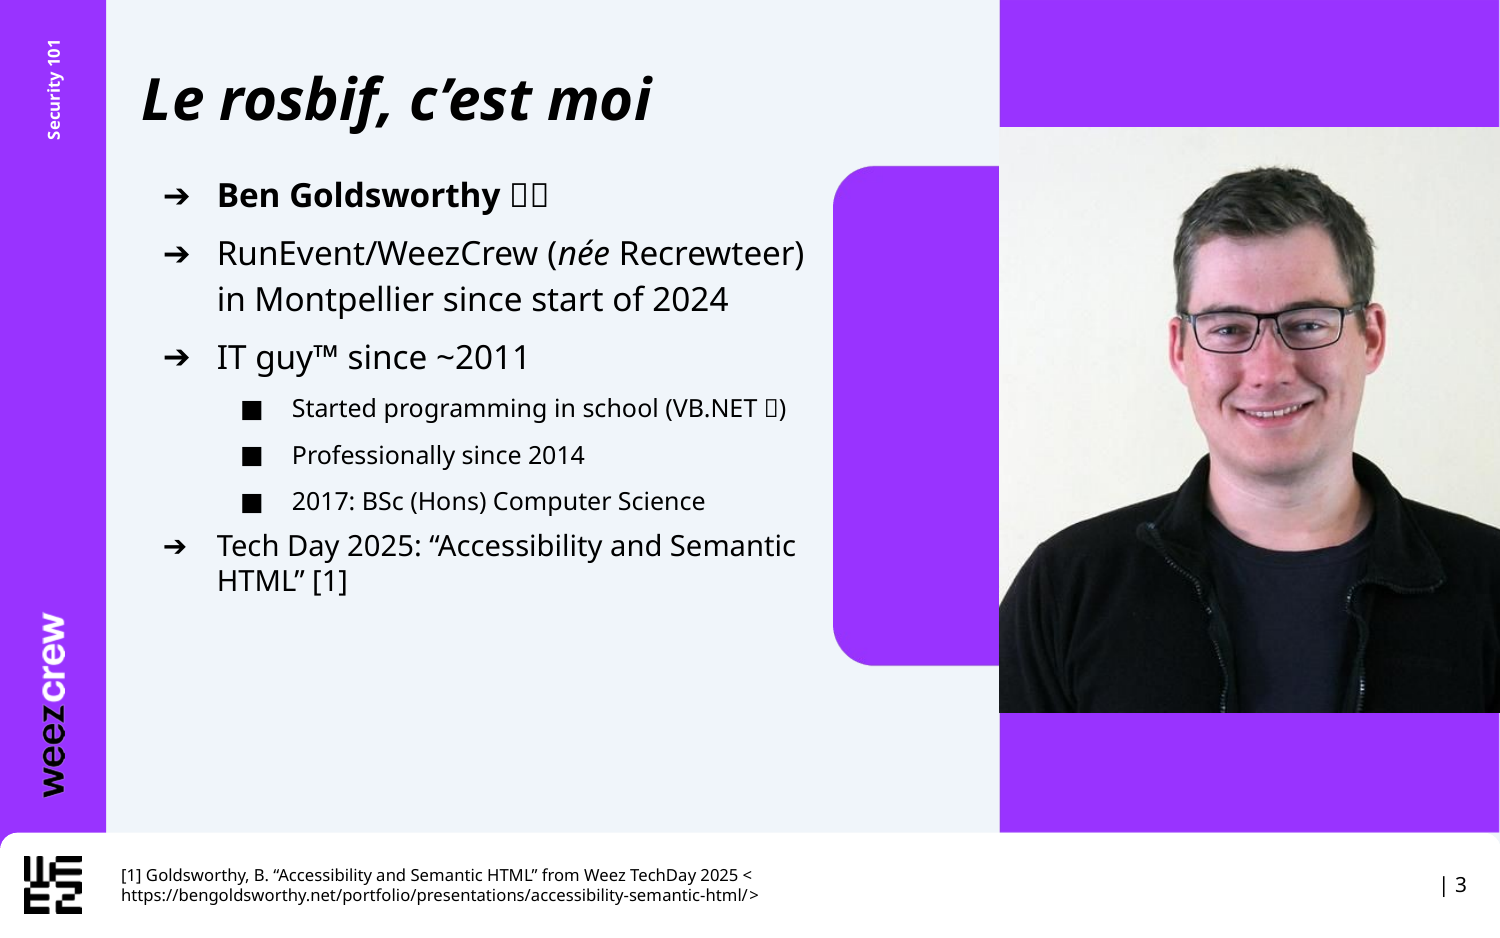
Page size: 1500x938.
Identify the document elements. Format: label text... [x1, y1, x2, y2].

text_box [1] Goldsworthy, B. “Accessibility and Semantic HTML” from Weez TechDay 2025 <https://bengoldsworthy.net/portfolio/presentations/accessibility-semantic-html/> [106, 832, 1394, 938]
picture [24, 856, 82, 914]
slide_number | <number> [1394, 850, 1482, 922]
picture [43, 612, 65, 798]
title Le rosbif, c’est moi [126, 24, 806, 153]
list Ben Goldsworthy 🇬🇧 RunEvent/WeezCrew (née Recrewteer) in Montpellier since start of 2024 IT guy™️ since ~2011 Started programming in school (VB.NET 🤮) Professionally since 2014 2017: BSc (Hons) Computer Science Tech Day 2025: “Accessibility and Semantic HTML” [1] [126, 153, 826, 774]
title Security 101 [0, 24, 107, 497]
picture [833, 0, 1500, 833]
